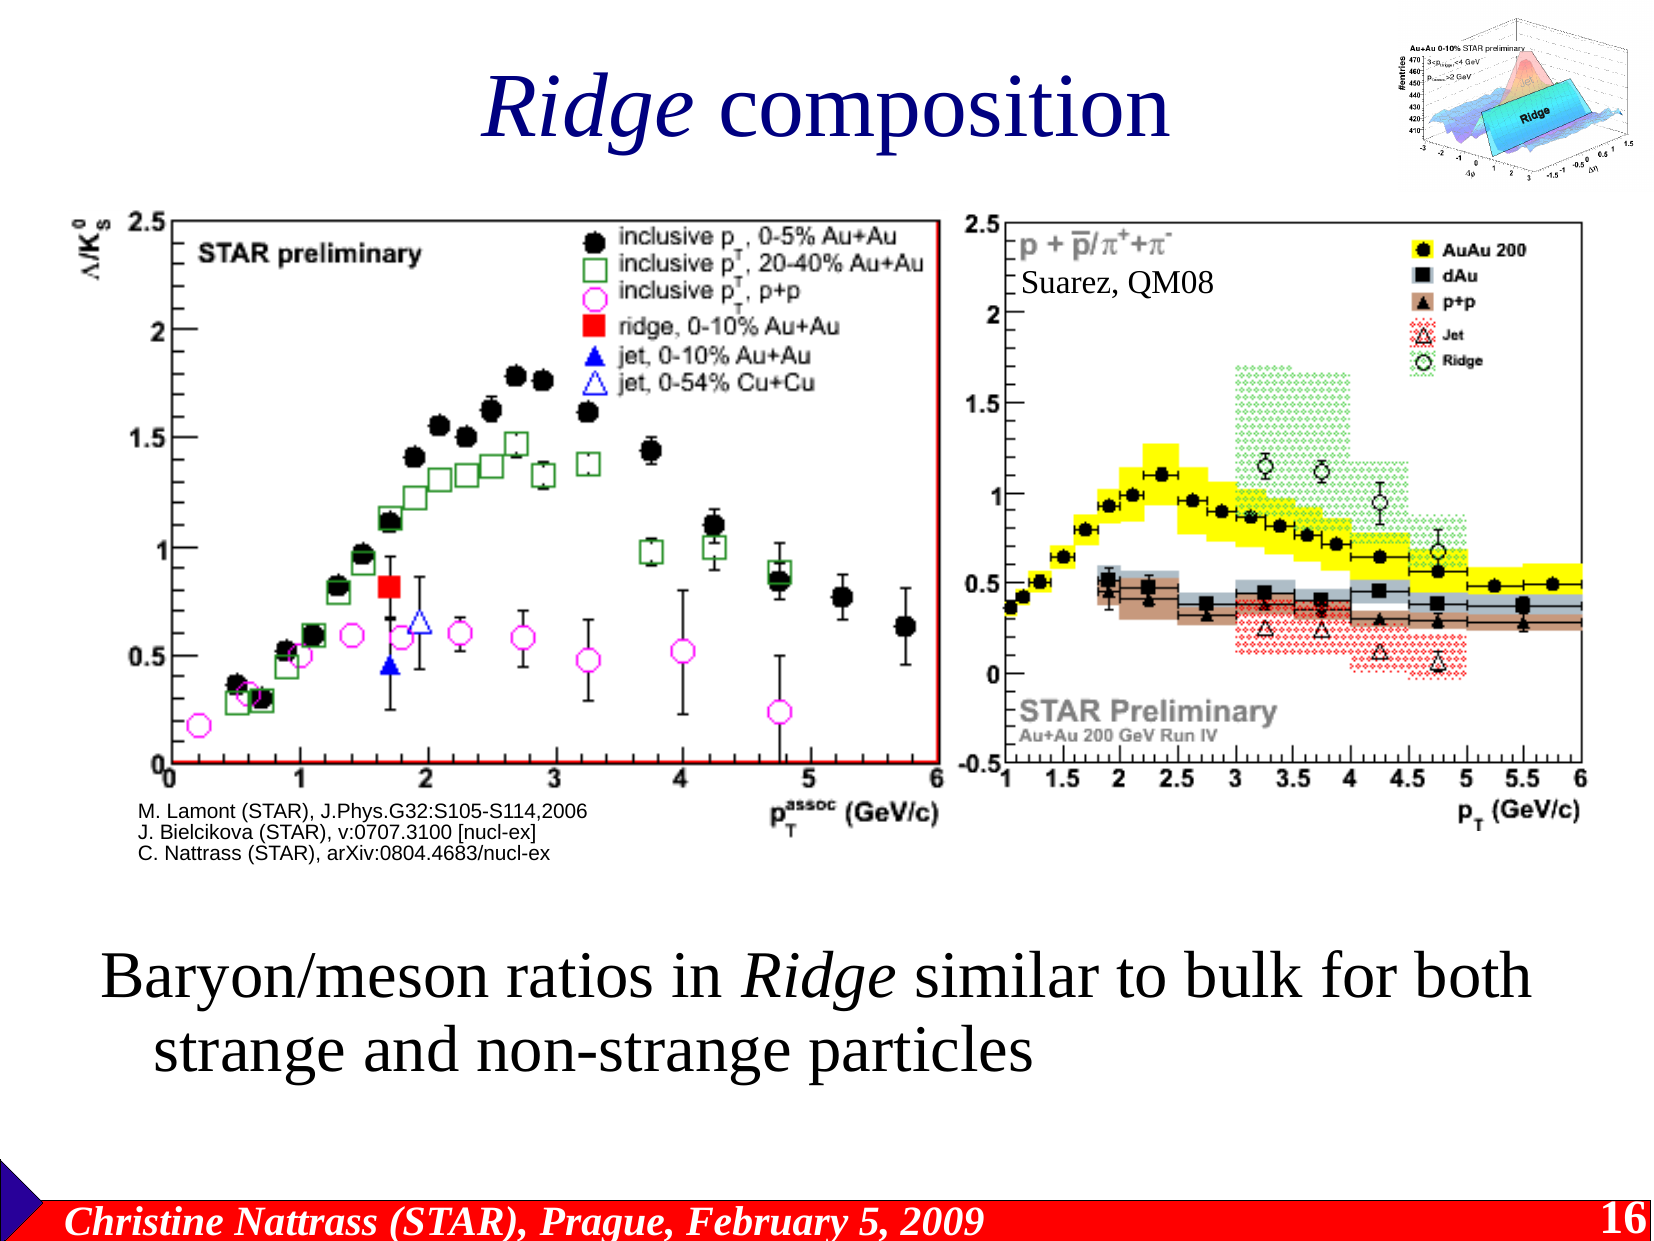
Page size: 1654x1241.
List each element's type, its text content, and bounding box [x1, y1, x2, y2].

picture [68, 0, 1654, 840]
text_box M. Lamont (STAR), J.Phys.G32:S105-S114,2006 J. Bielcikova (STAR), v:0707.3100 [nucl-ex] C. Nattrass (STAR), arXiv:0804.4683/nucl-ex [123, 793, 724, 843]
title Ridge composition [82, 2, 1571, 210]
text_box Suarez, QM08 [1006, 256, 1307, 309]
list Baryon/meson ratios in Ridge similar to bulk for both strange and non-strange particles [82, 937, 1651, 1201]
text_box 16 [1549, 1183, 1654, 1241]
